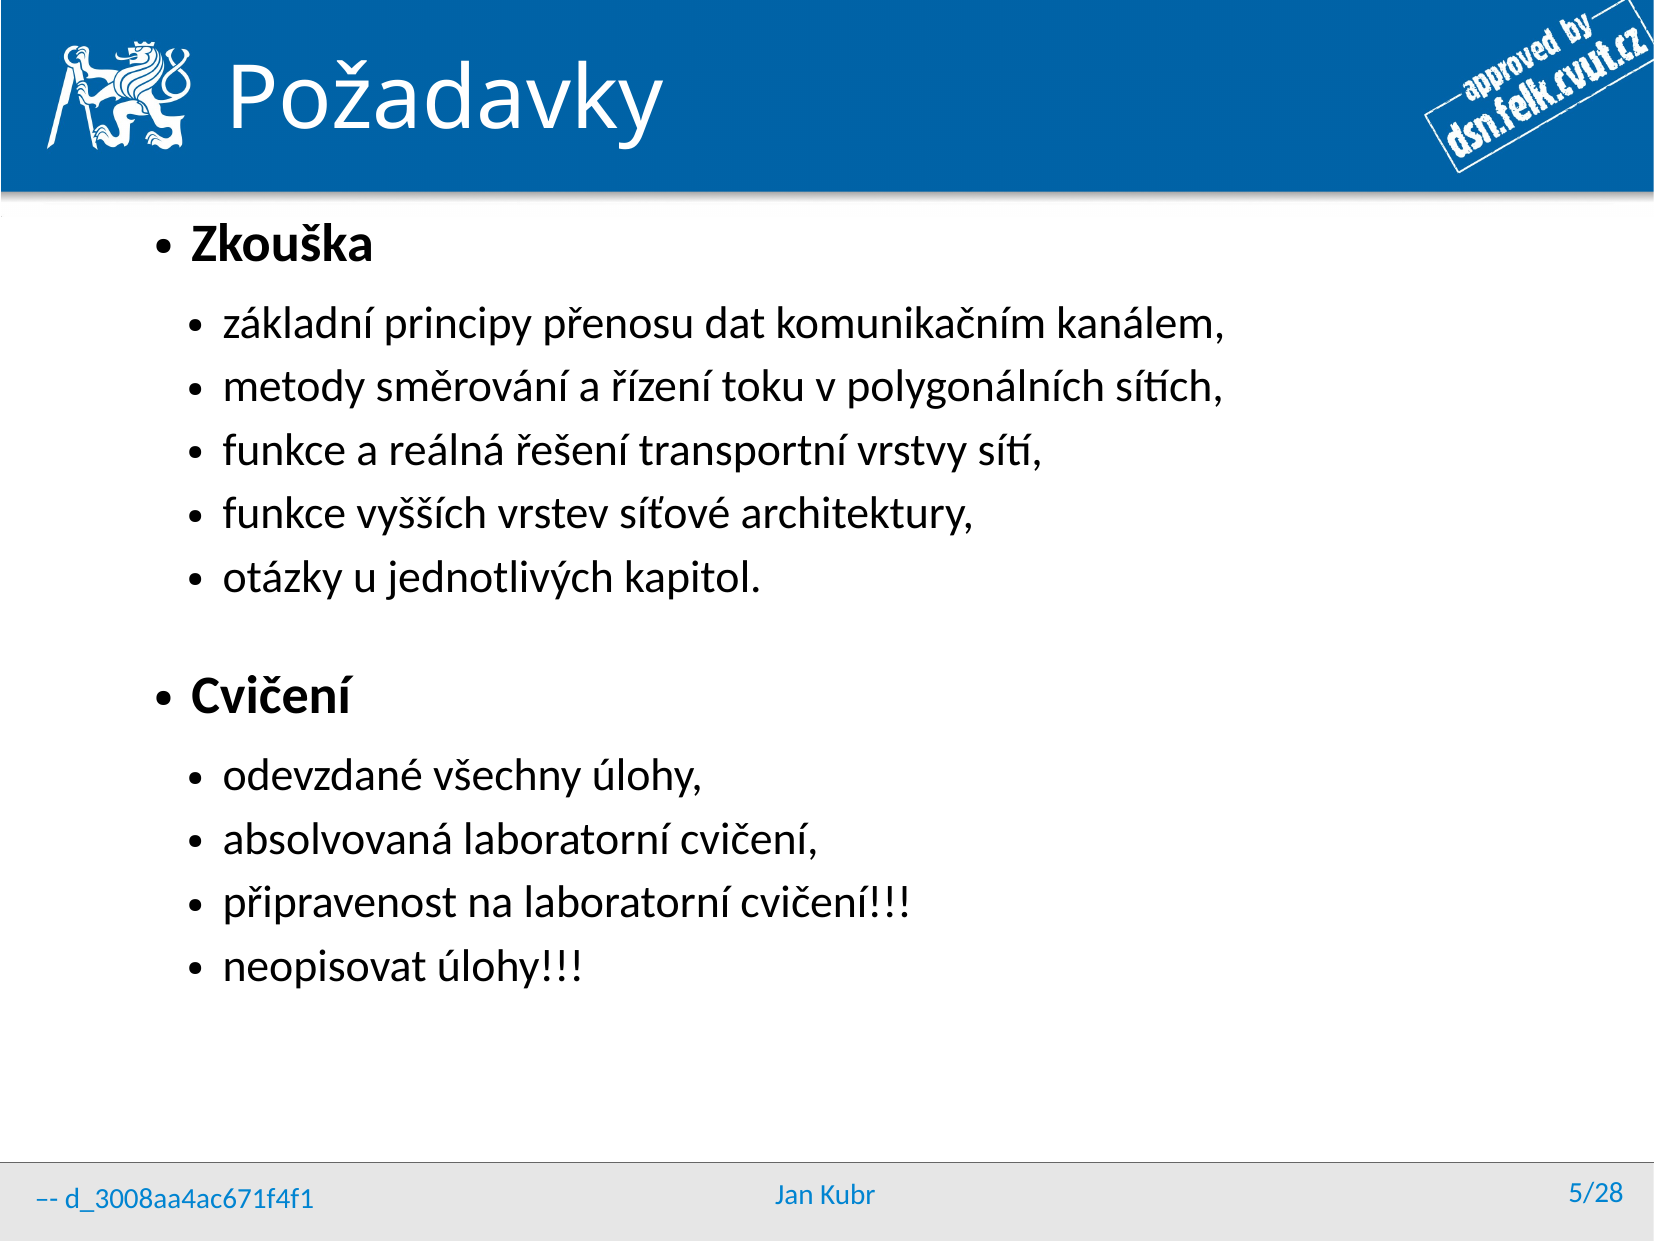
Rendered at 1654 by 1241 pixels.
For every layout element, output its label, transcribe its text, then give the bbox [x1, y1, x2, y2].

list Zkouška základní principy přenosu dat komunikačním kanálem, metody směrování a řízení toku v polygonálních sítích, funkce a reálná řešení transportní vrstvy sítí, funkce vyšších vrstev síťové architektury, otázky u jednotlivých kapitol. Cvičení odevzdané všechny úlohy, absolvovaná laboratorní cvičení, připravenost na laboratorní cvičení!!! neopisovat úlohy!!! [116, 220, 1529, 1172]
title Požadavky [225, 0, 1426, 188]
picture [1, 0, 1654, 217]
